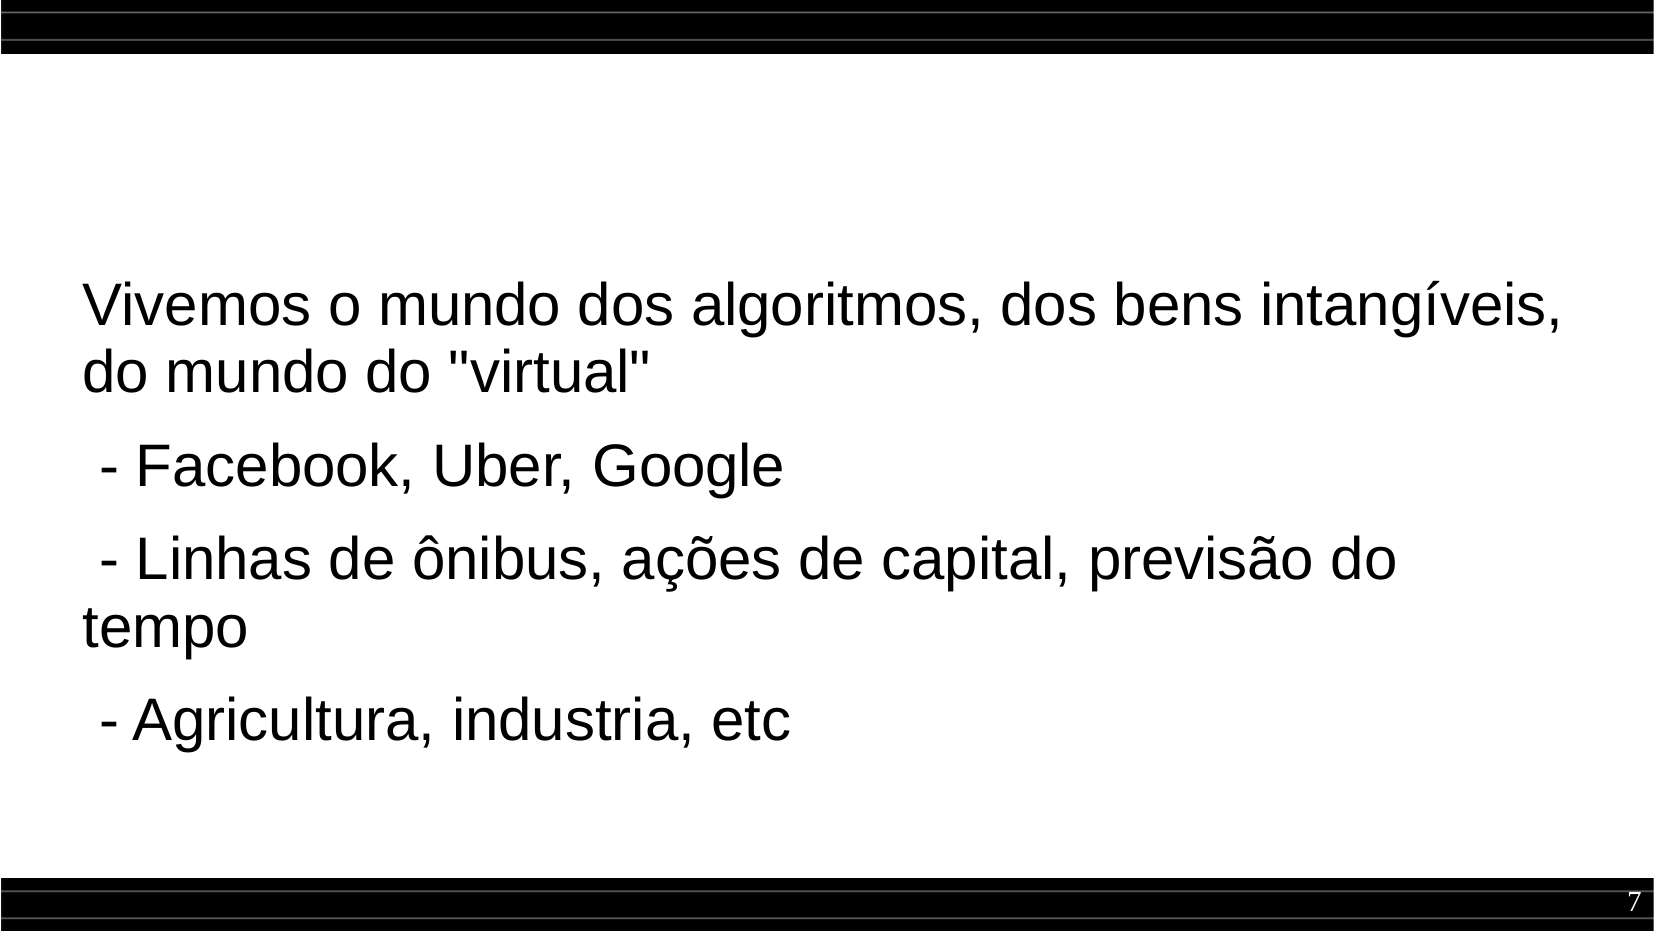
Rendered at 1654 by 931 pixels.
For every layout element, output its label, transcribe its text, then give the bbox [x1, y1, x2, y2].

picture [1, 0, 1654, 54]
list Vivemos o mundo dos algoritmos, dos bens intangíveis, do mundo do "virtual" - Facebook, Uber, Google - Linhas de ônibus, ações de capital, previsão do tempo - Agricultura, industria, etc [82, 271, 1571, 758]
picture [1, 878, 1654, 931]
